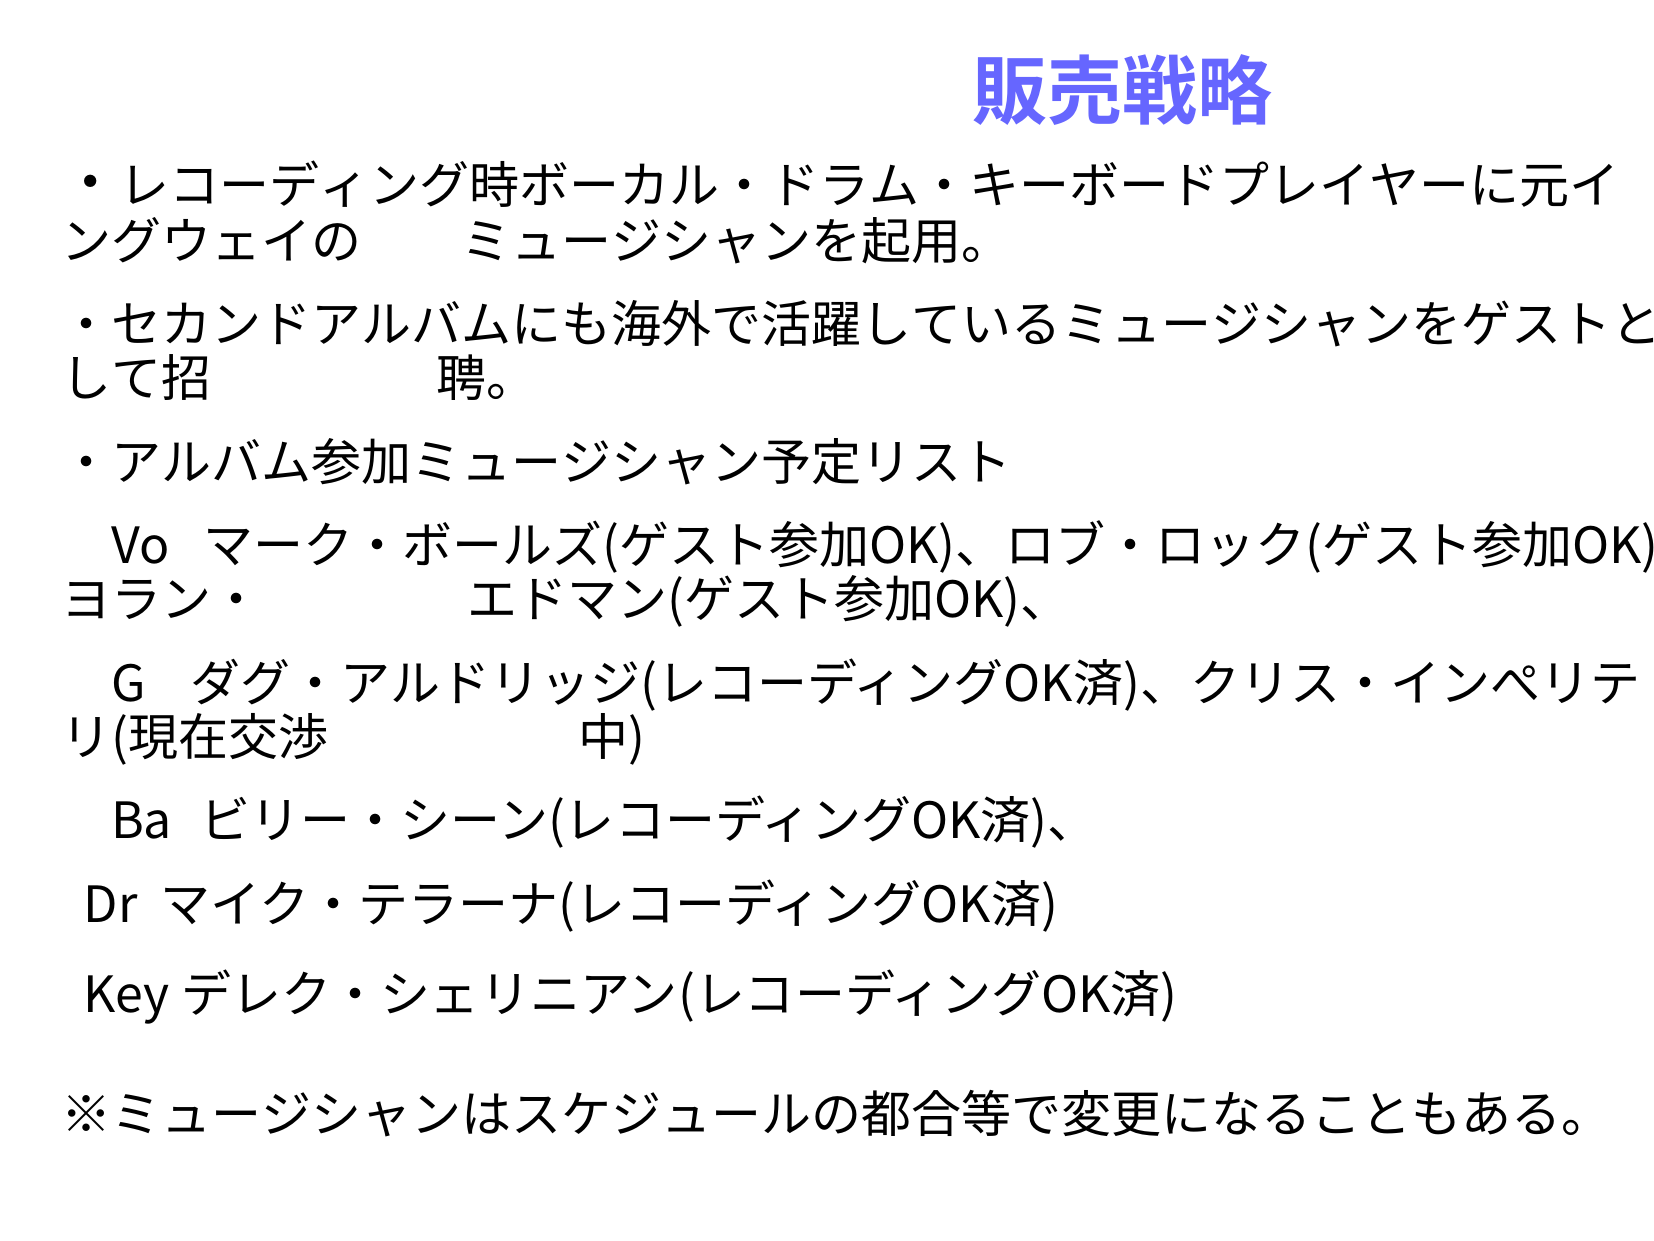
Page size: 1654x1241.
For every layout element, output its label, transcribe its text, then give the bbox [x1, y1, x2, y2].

text_box ・レコーディング時ボーカル・ドラム・キーボードプレイヤーに元イングウェイの ミュージシャンを起用。 ・セカンドアルバムにも海外で活躍しているミュージシャンをゲストとして招 聘。 ・アルバム参加ミュージシャン予定リスト Vo マーク・ボールズ(ゲスト参加OK)、ロブ・ロック(ゲスト参加OK)、ヨラン・ エドマン(ゲスト参加OK)、 G ダグ・アルドリッジ(レコーディングOK済)、クリス・インぺリテリ(現在交渉 中) Ba ビリー・シーン(レコーディングOK済)、 Dr マイク・テラーナ(レコーディングOK済) Key デレク・シェリニアン(レコーディングOK済) ※ミュージシャンはスケジュールの都合等で変更になることもある。 [46, 145, 1654, 1186]
text_box 販売戦略 [58, 46, 1654, 145]
